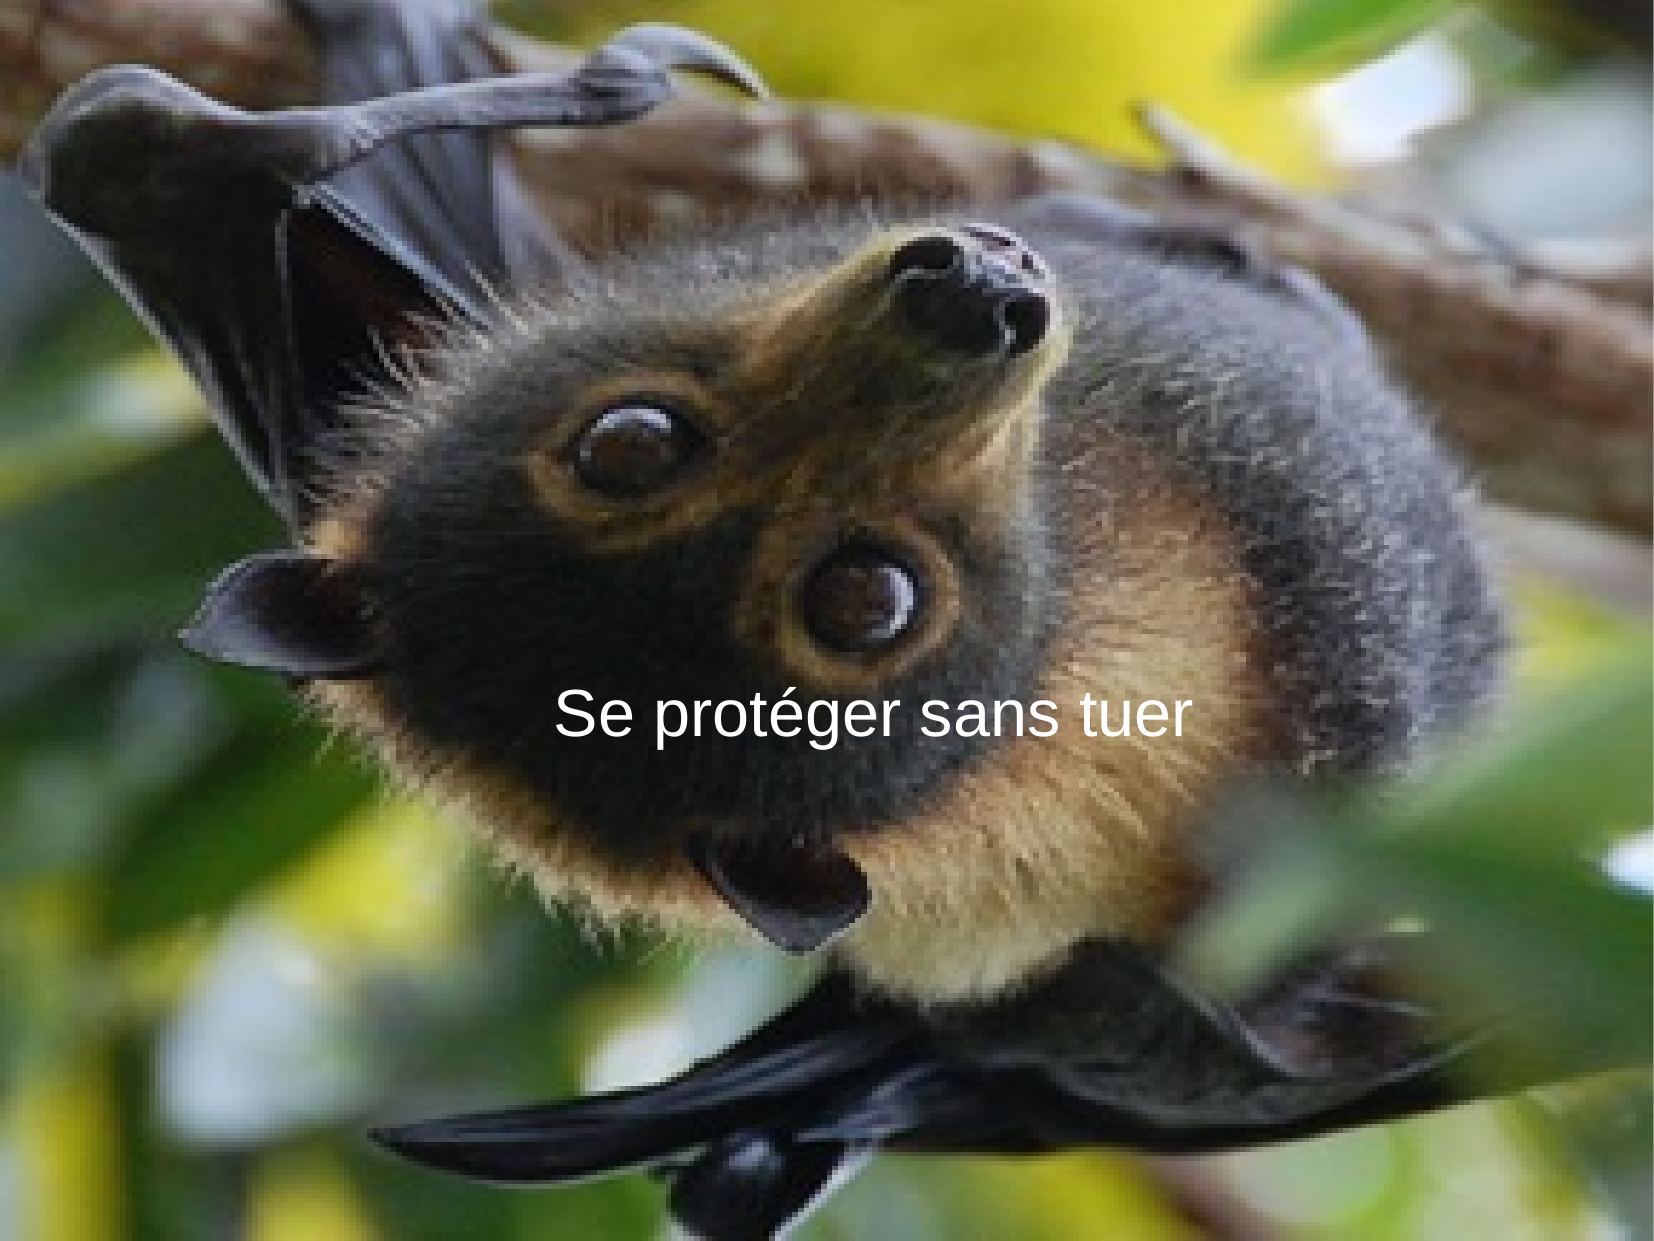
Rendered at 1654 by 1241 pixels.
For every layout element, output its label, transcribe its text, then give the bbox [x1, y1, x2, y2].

picture [0, 0, 1654, 1241]
subtitle Se protéger sans tuer [129, 303, 1619, 1123]
